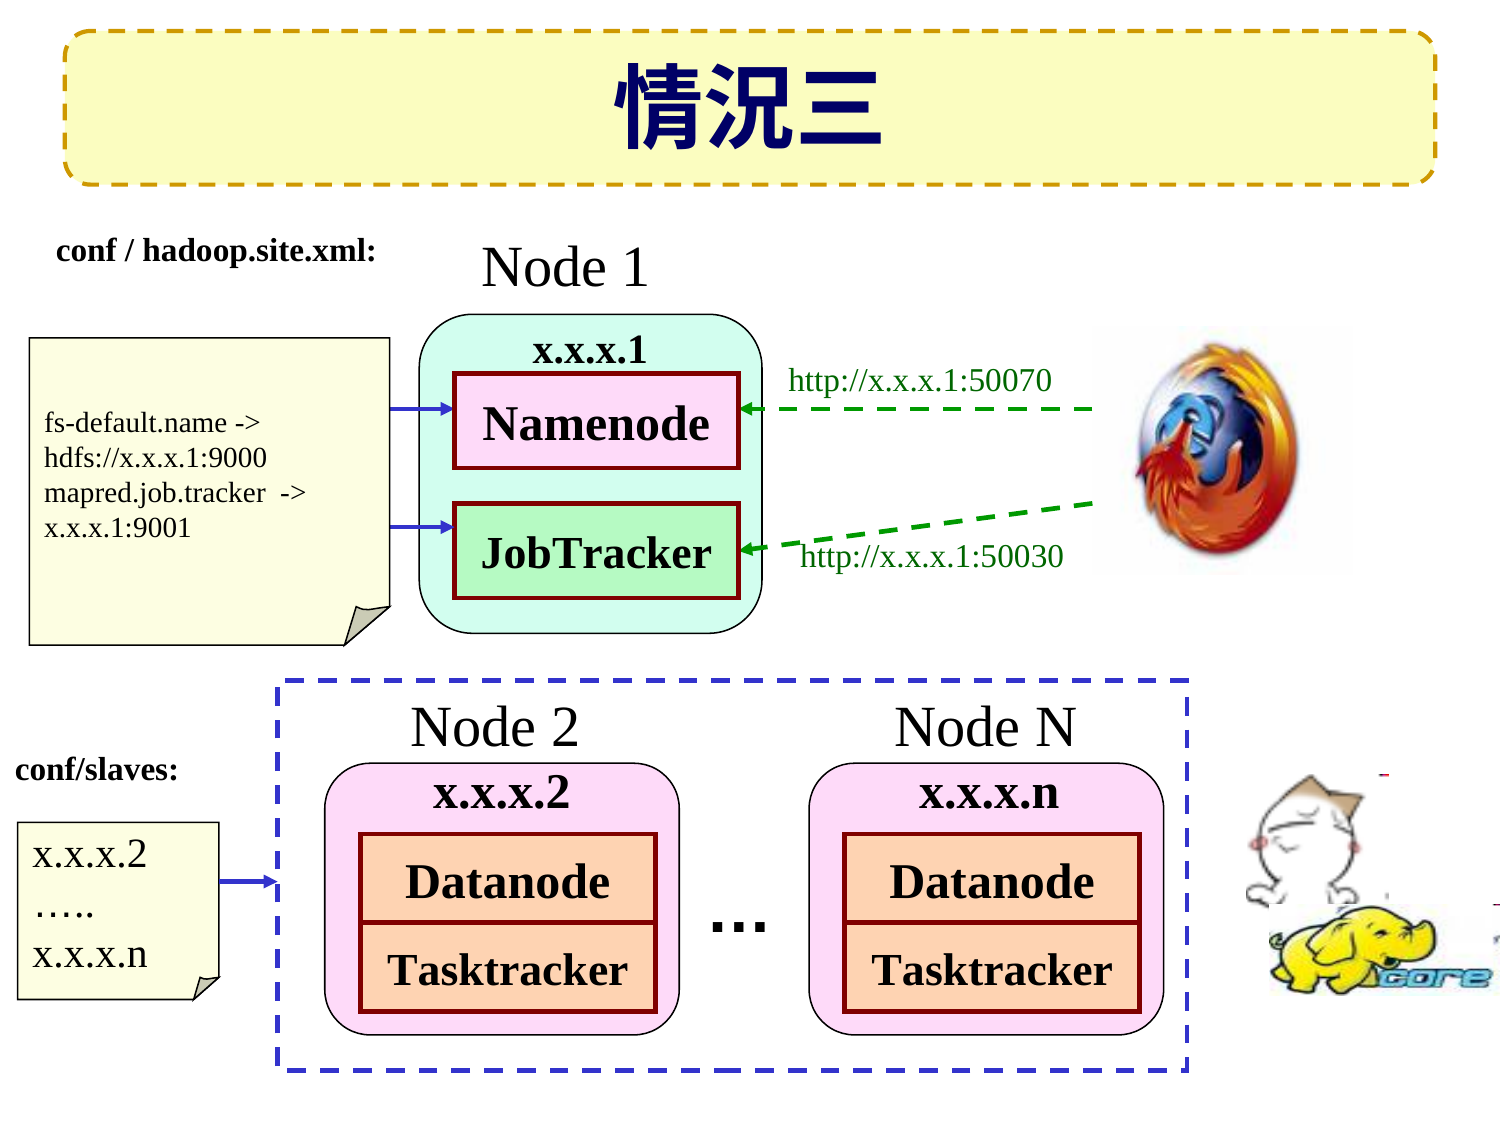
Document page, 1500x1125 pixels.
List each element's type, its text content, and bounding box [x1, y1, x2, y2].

picture [1092, 326, 1353, 575]
text_box Node 2 [395, 680, 633, 767]
text_box conf / hadoop.site.xml: [41, 219, 420, 276]
text_box x.x.x.2 ….. x.x.x.n [17, 822, 219, 1000]
text_box [419, 528, 762, 634]
text_box [809, 773, 1164, 1035]
text_box http://x.x.x.1:50030 [785, 527, 1182, 583]
text_box Namenode [454, 373, 739, 468]
text_box x.x.x.n [826, 751, 1152, 827]
text_box … [690, 857, 774, 954]
text_box http://x.x.x.1:50070 [773, 349, 1152, 406]
text_box Datanode [360, 834, 656, 922]
text_box Tasktracker [360, 922, 656, 1012]
text_box fs-default.name -> hdfs://x.x.x.1:9000 mapred.job.tracker -> x.x.x.1:9001 [29, 337, 390, 646]
text_box x.x.x.2 [354, 751, 650, 827]
text_box x.x.x.1 [442, 314, 739, 380]
text_box [419, 323, 454, 408]
text_box Datanode [844, 834, 1140, 922]
text_box Node 1 [466, 220, 715, 306]
text_box JobTracker [454, 503, 739, 598]
text_box Tasktracker [844, 922, 1140, 1012]
text_box [324, 766, 680, 1035]
text_box [419, 410, 762, 549]
text_box Node N [879, 680, 1117, 767]
title 情況三 [112, 30, 1388, 173]
text_box [739, 323, 762, 407]
picture [1246, 774, 1500, 996]
text_box conf/slaves: [0, 739, 272, 796]
